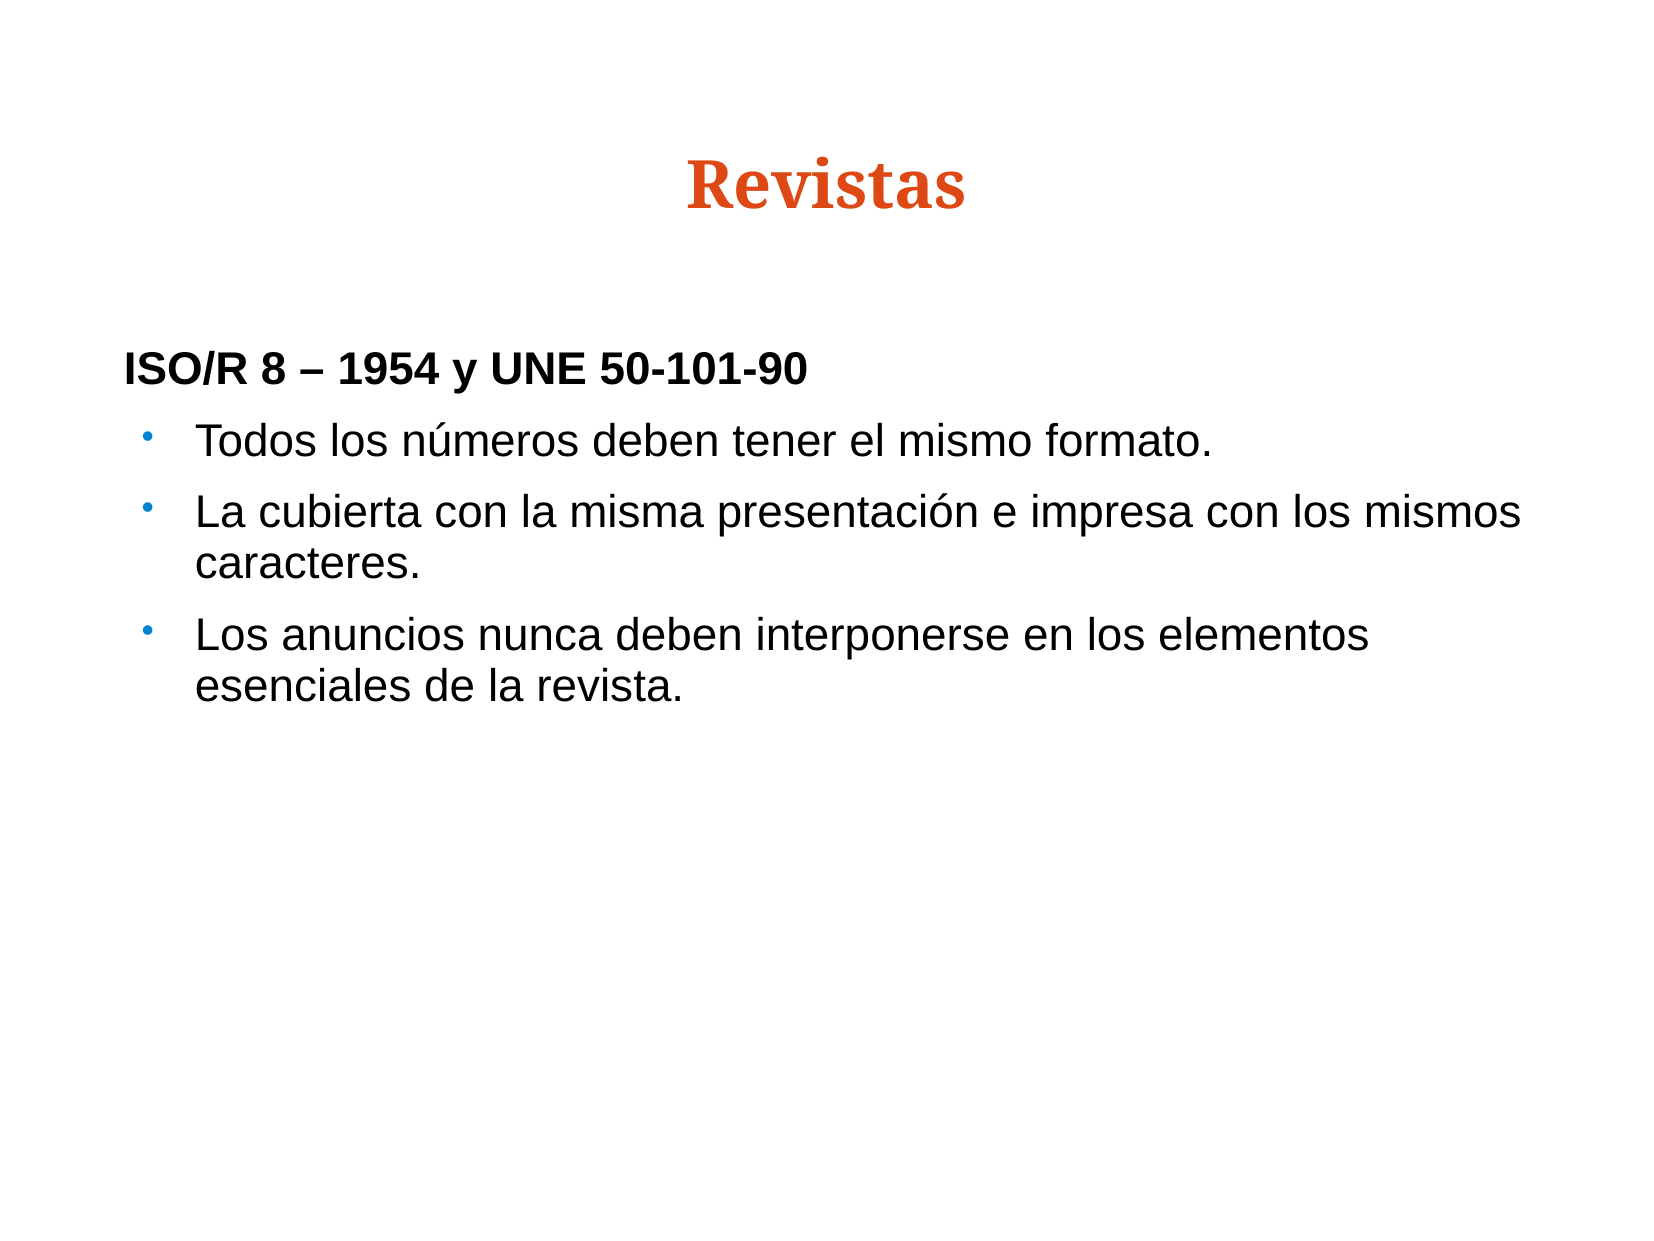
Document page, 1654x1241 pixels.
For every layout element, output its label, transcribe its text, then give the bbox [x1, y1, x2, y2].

list ISO/R 8 – 1954 y UNE 50-101-90 Todos los números deben tener el mismo formato. La cubierta con la misma presentación e impresa con los mismos caracteres. Los anuncios nunca deben interponerse en los elementos esenciales de la revista. [124, 343, 1532, 1063]
title Revistas [124, 78, 1530, 287]
